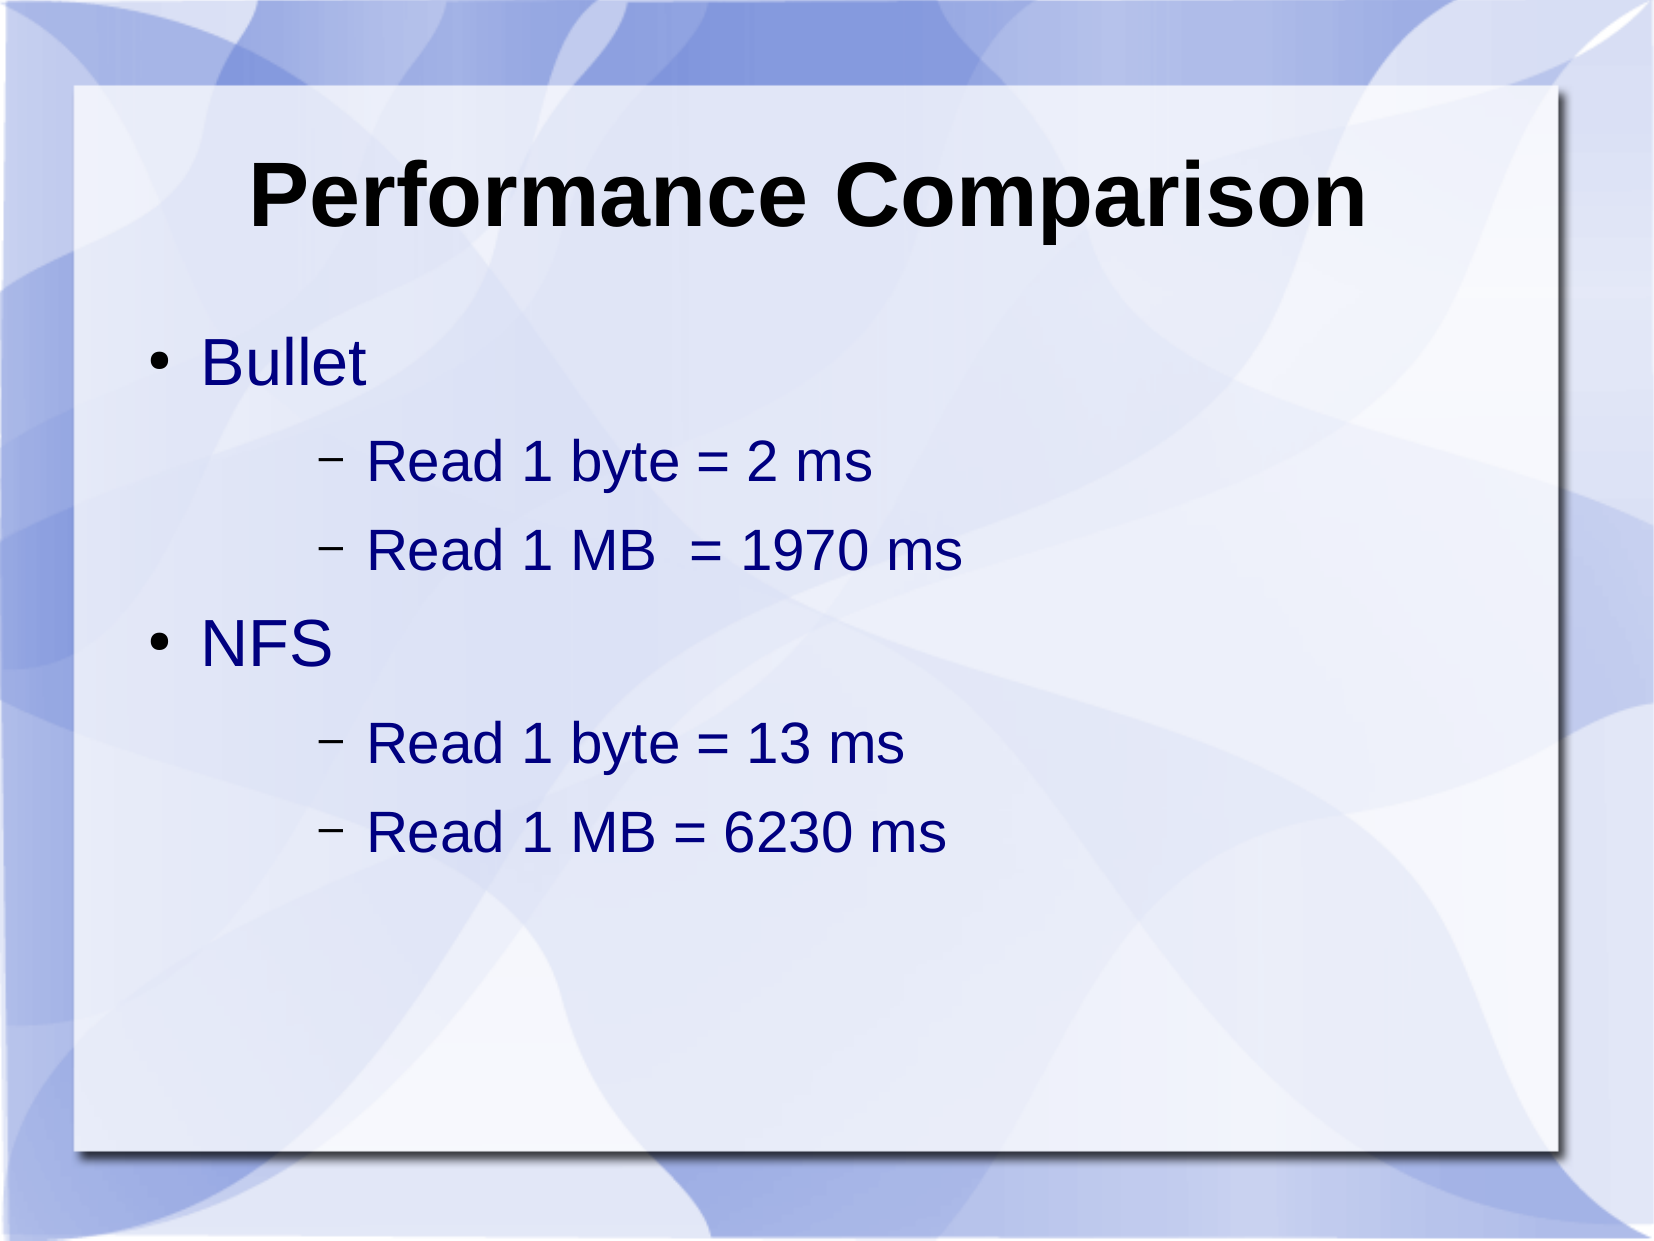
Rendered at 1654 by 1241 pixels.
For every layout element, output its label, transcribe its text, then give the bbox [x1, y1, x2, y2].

picture [0, 0, 1654, 1241]
title Performance Comparison [82, 98, 1536, 291]
list Bullet Read 1 byte = 2 ms Read 1 MB = 1970 ms NFS Read 1 byte = 13 ms Read 1 MB = 6230 ms [129, 324, 1489, 1217]
